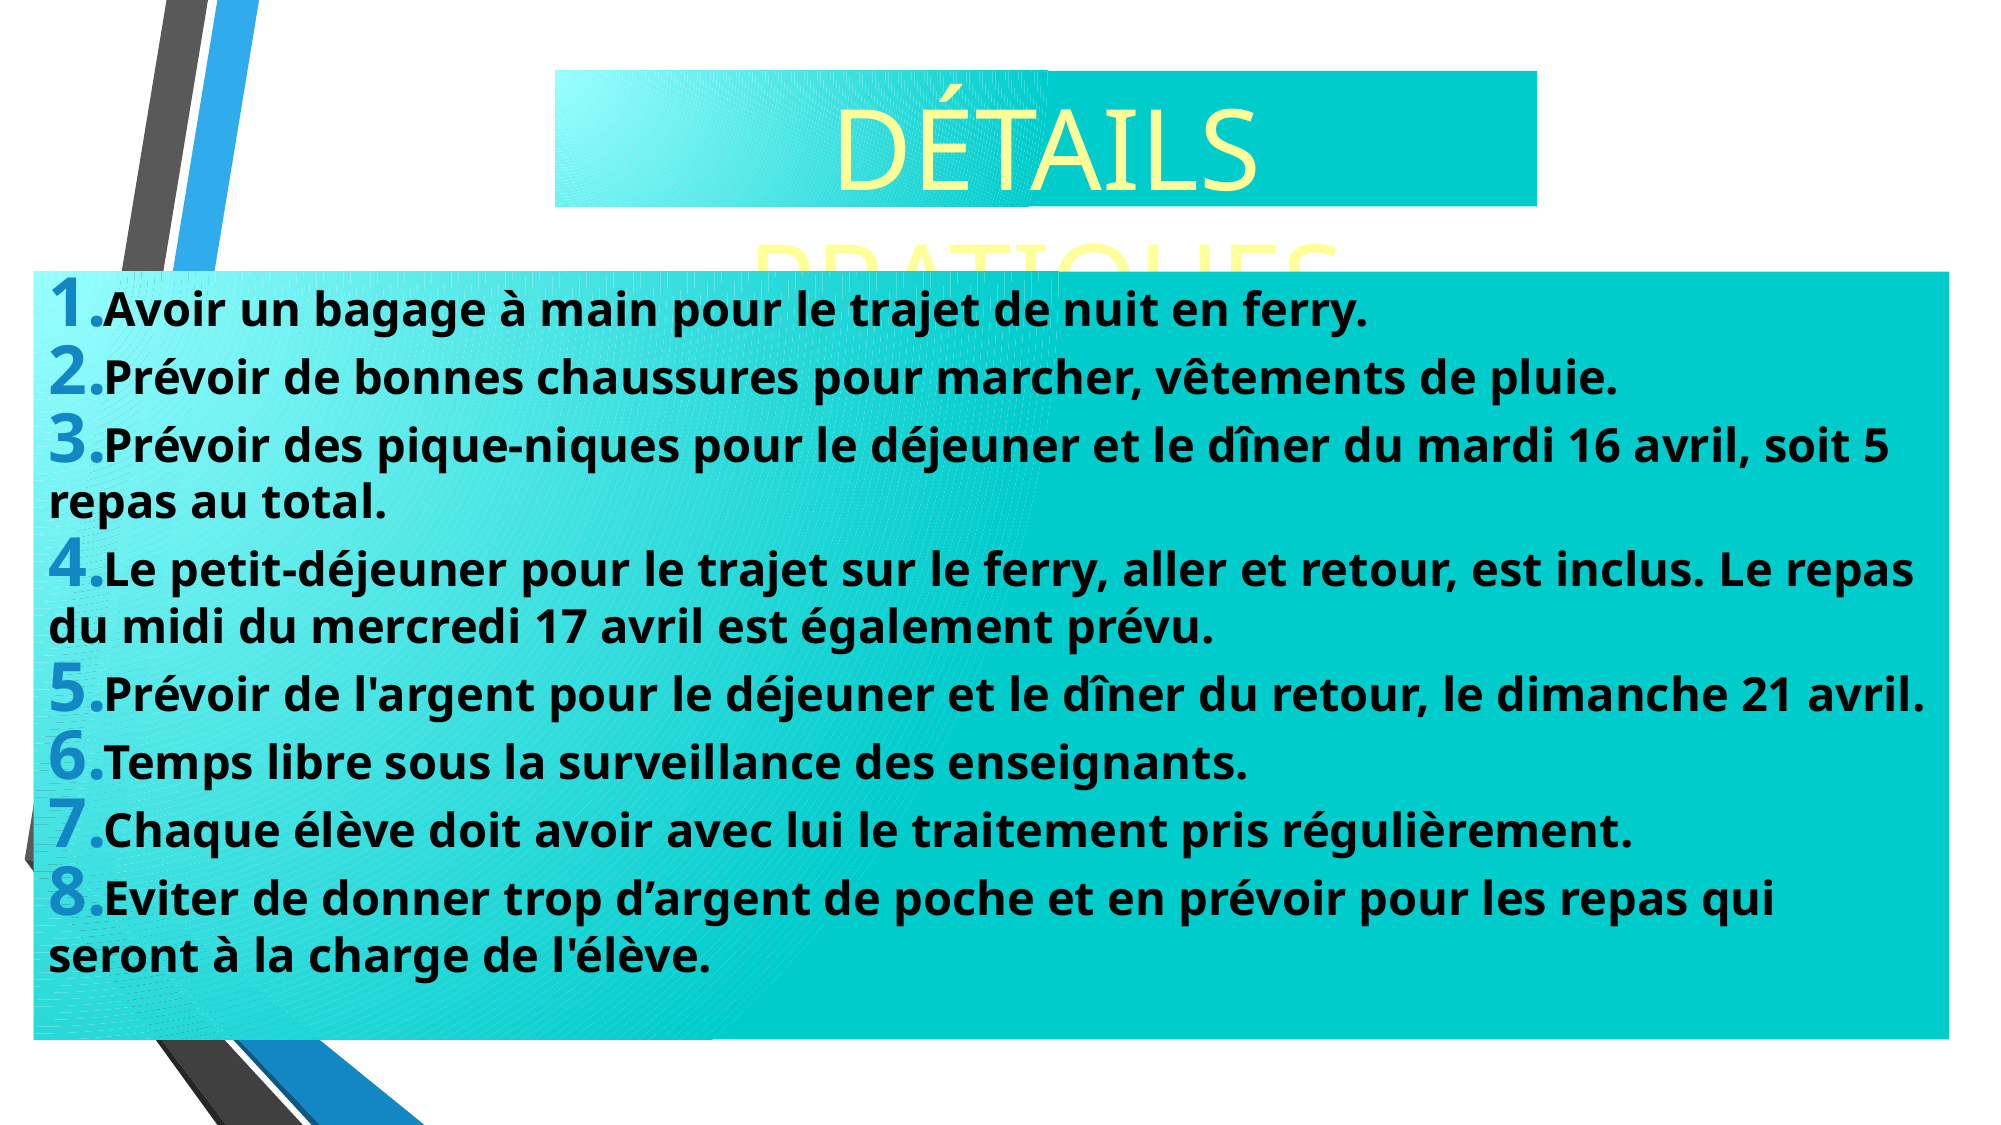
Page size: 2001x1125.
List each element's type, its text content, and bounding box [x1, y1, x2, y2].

list Avoir un bagage à main pour le trajet de nuit en ferry. Prévoir de bonnes chaussures pour marcher, vêtements de pluie. Prévoir des pique-niques pour le déjeuner et le dîner du mardi 16 avril, soit 5 repas au total. Le petit-déjeuner pour le trajet sur le ferry, aller et retour, est inclus. Le repas du midi du mercredi 17 avril est également prévu. Prévoir de l'argent pour le déjeuner et le dîner du retour, le dimanche 21 avril. Temps libre sous la surveillance des enseignants. Chaque élève doit avoir avec lui le traitement pris régulièrement. Eviter de donner trop d’argent de poche et en prévoir pour les repas qui seront à la charge de l'élève. [33, 271, 1949, 1040]
title DÉTAILS PRATIQUES [555, 70, 1538, 207]
